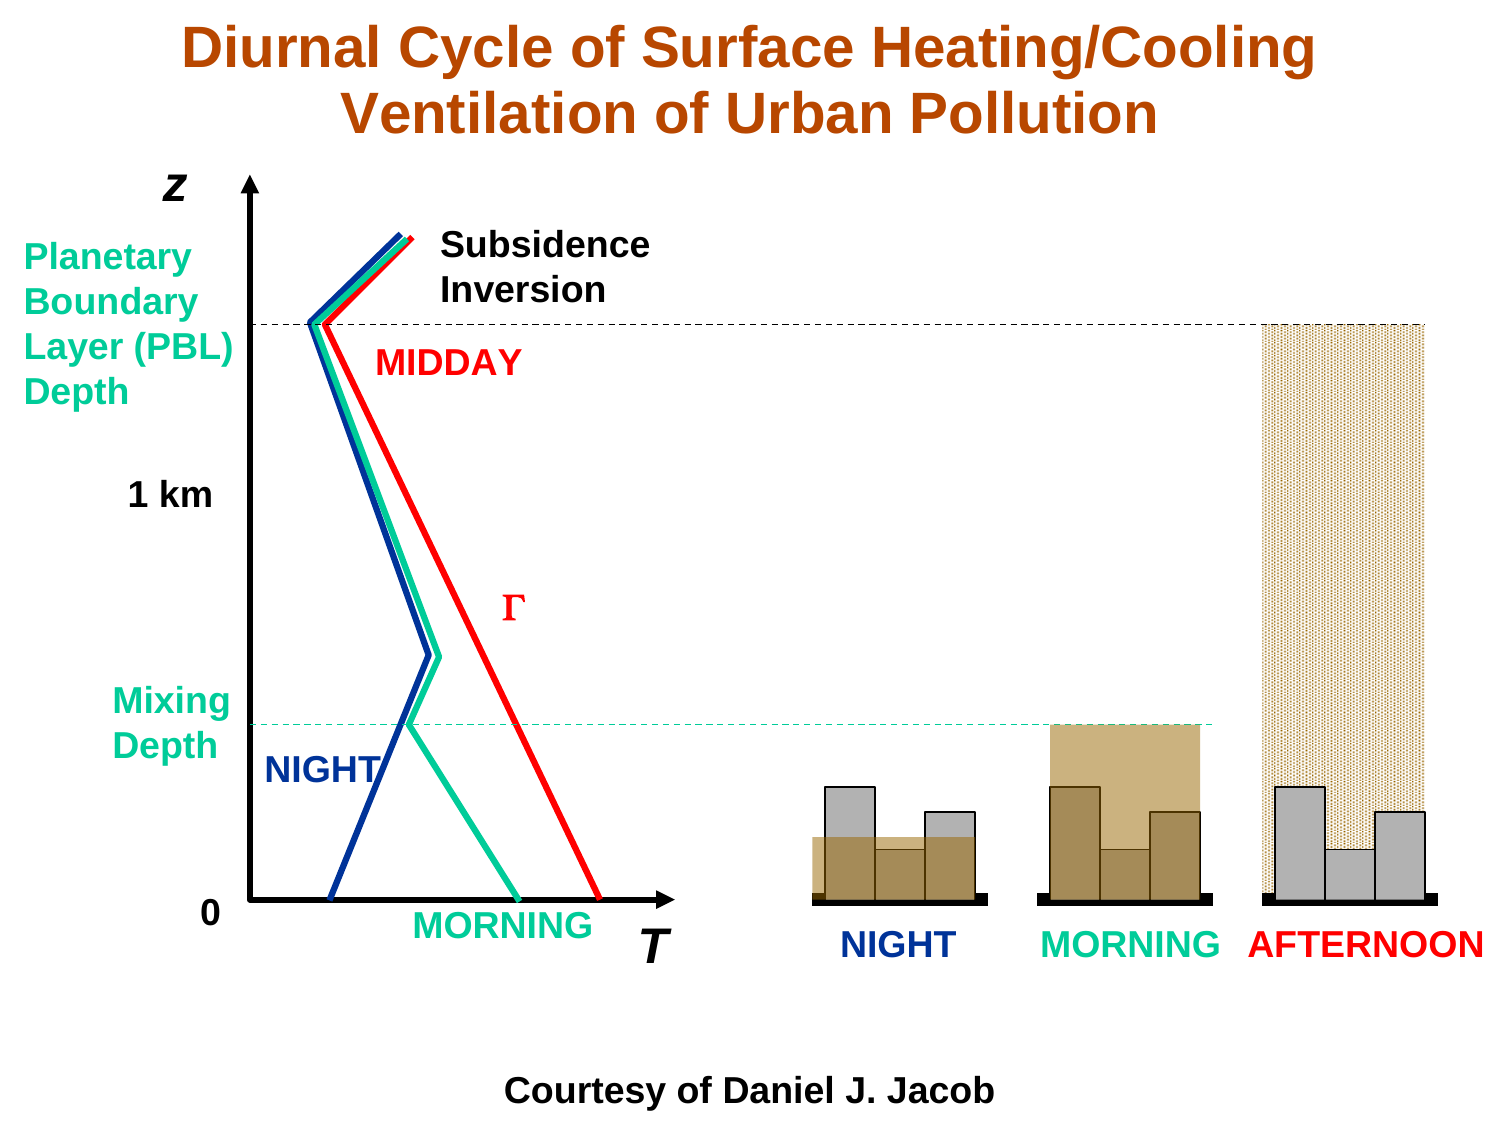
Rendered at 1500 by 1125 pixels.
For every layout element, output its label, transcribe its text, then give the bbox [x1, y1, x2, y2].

text_box [1262, 324, 1426, 900]
text_box [1050, 724, 1201, 900]
text_box MORNING [397, 893, 609, 954]
text_box Courtesy of Daniel J. Jacob [489, 1058, 1011, 1120]
text_box  [487, 574, 541, 636]
text_box 1 km [112, 462, 228, 523]
text_box Planetary Boundary Layer (PBL) Depth [8, 224, 249, 421]
text_box NIGHT [825, 912, 972, 973]
text_box T [622, 906, 683, 982]
text_box MIDDAY [360, 330, 538, 392]
text_box MORNING [1025, 912, 1232, 973]
text_box Mixing Depth [97, 668, 247, 774]
text_box Diurnal Cycle of Surface Heating/Cooling Ventilation of Urban Pollution [0, 7, 1500, 155]
text_box 0 [185, 880, 236, 941]
text_box [812, 787, 976, 900]
text_box z [147, 155, 203, 220]
text_box AFTERNOON [1232, 912, 1500, 973]
text_box Subsidence Inversion [425, 212, 666, 318]
text_box NIGHT [249, 737, 397, 798]
